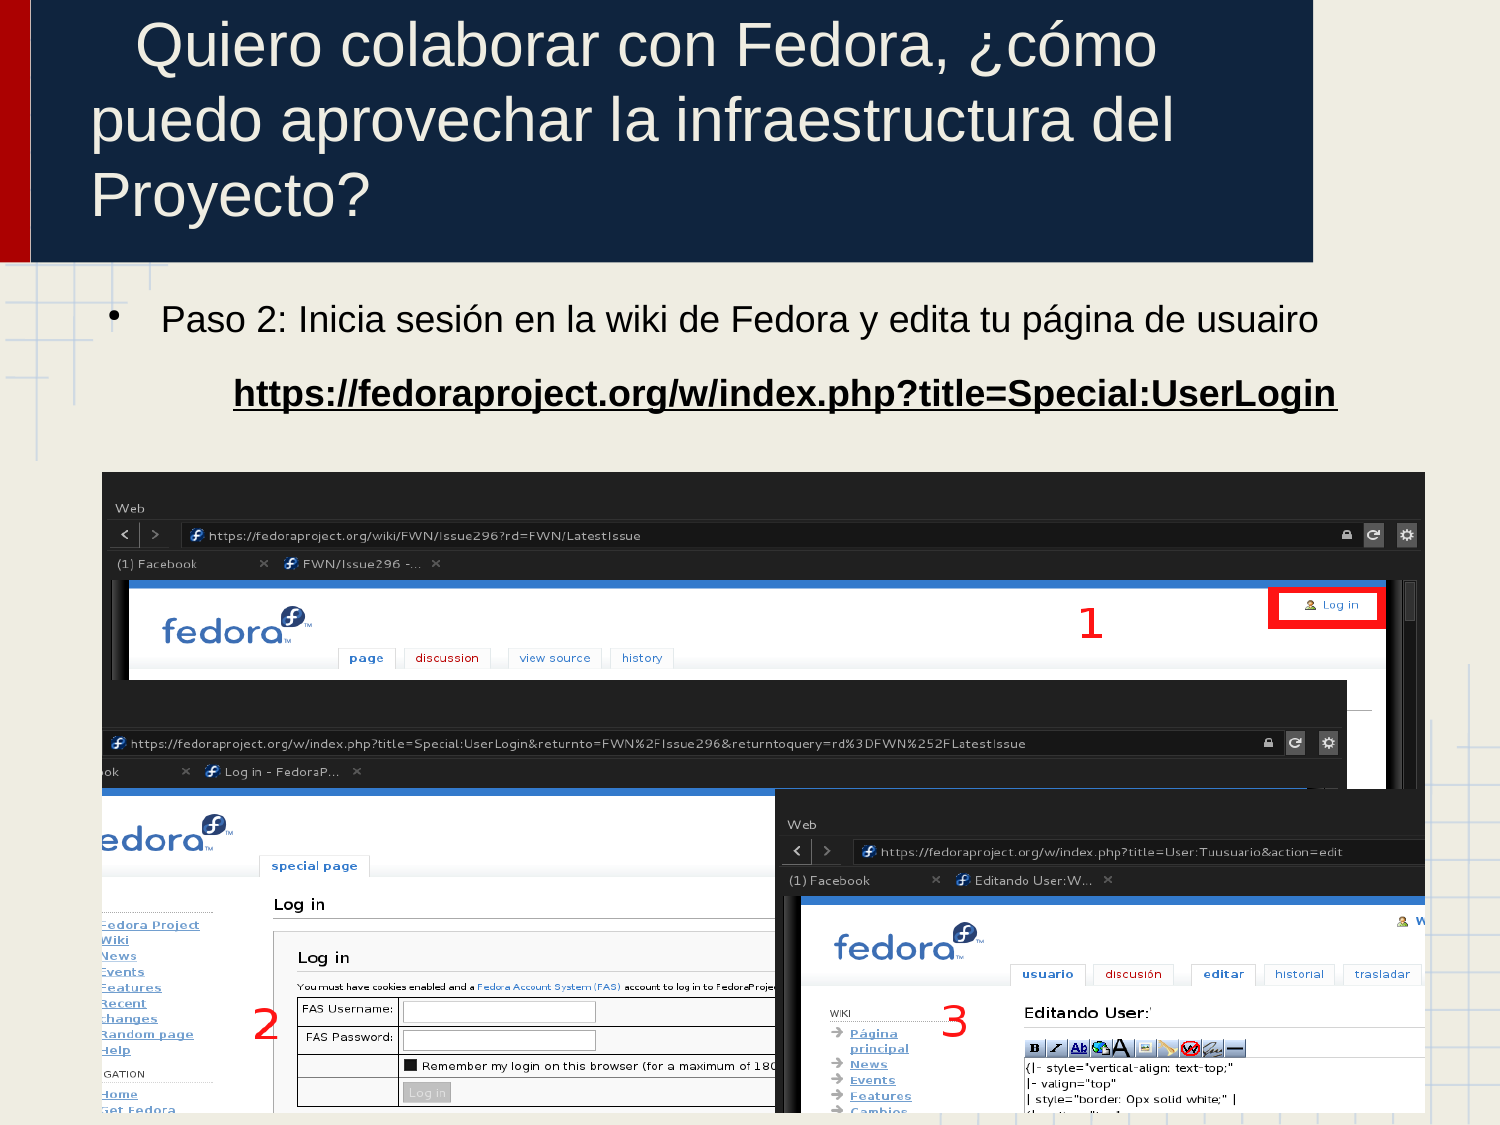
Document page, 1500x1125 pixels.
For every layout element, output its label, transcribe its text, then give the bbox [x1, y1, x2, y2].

list Paso 2: Inicia sesión en la wiki de Fedora y edita tu página de usuairo https://fedoraproject.org/w/index.php?title=Special:UserLogin [75, 279, 1425, 497]
title Quiero colaborar con Fedora, ¿cómo puedo aprovechar la infraestructura del Proyecto? [75, 22, 1276, 244]
picture [102, 472, 1425, 1113]
